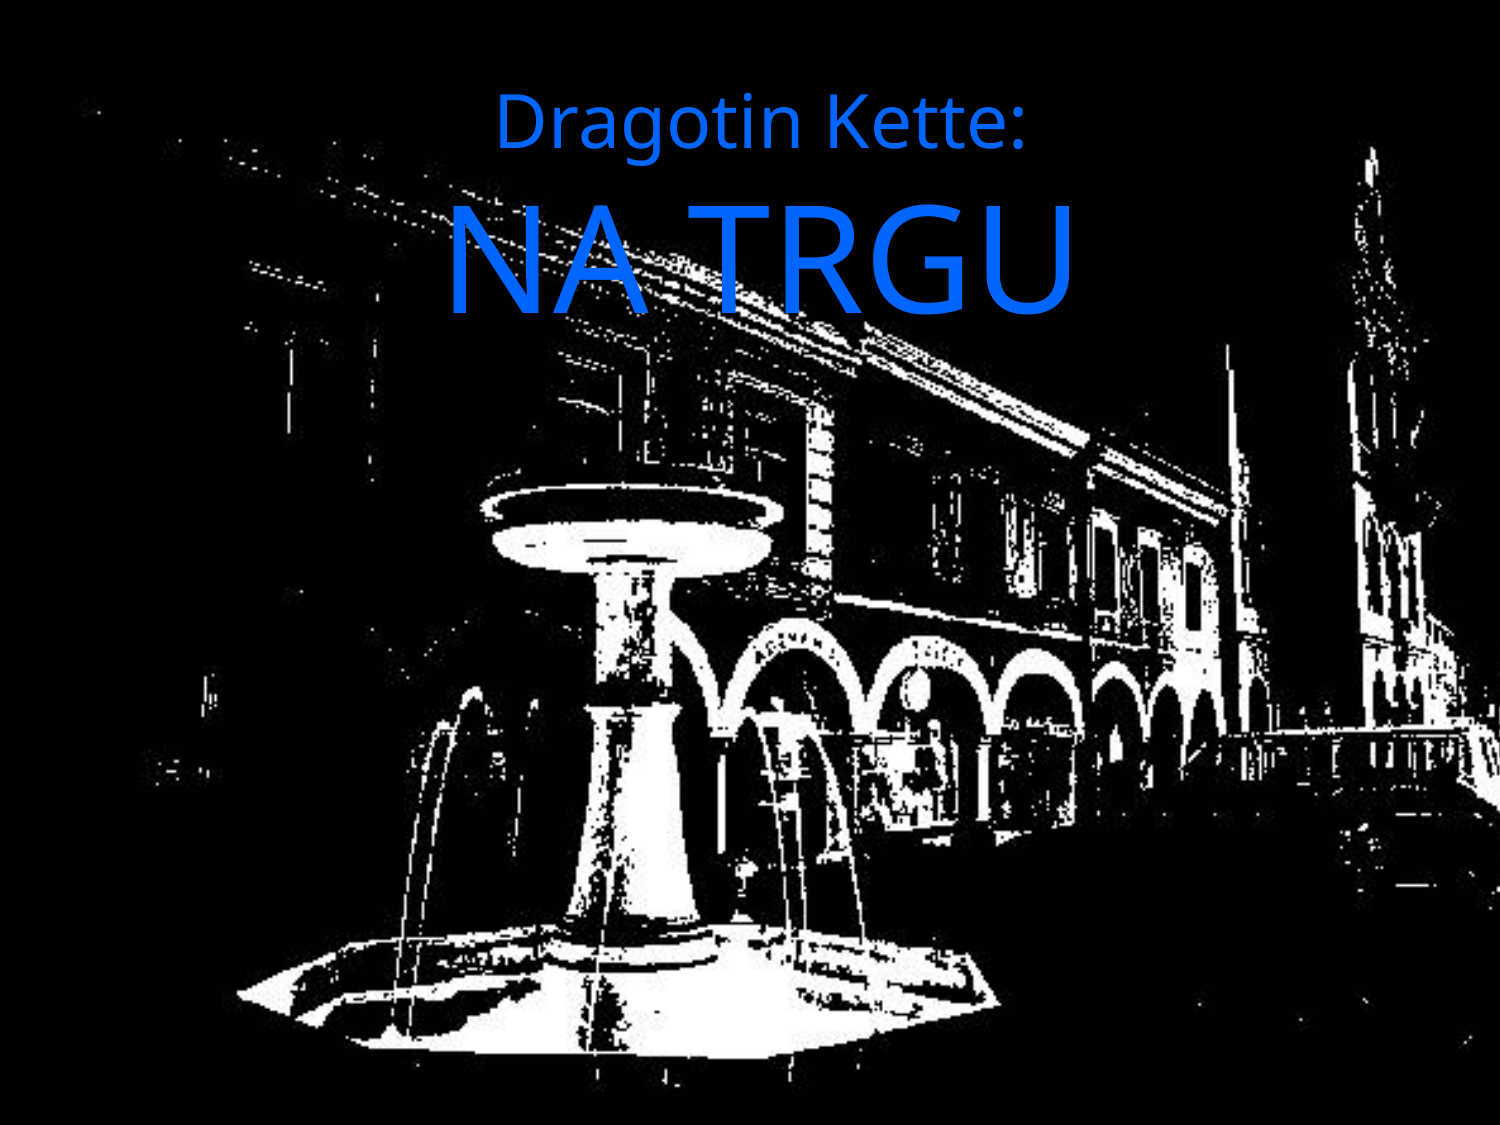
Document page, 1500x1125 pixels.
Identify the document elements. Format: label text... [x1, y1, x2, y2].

title Dragotin Kette: NA TRGU [123, 66, 1399, 308]
picture [0, 0, 1500, 1125]
